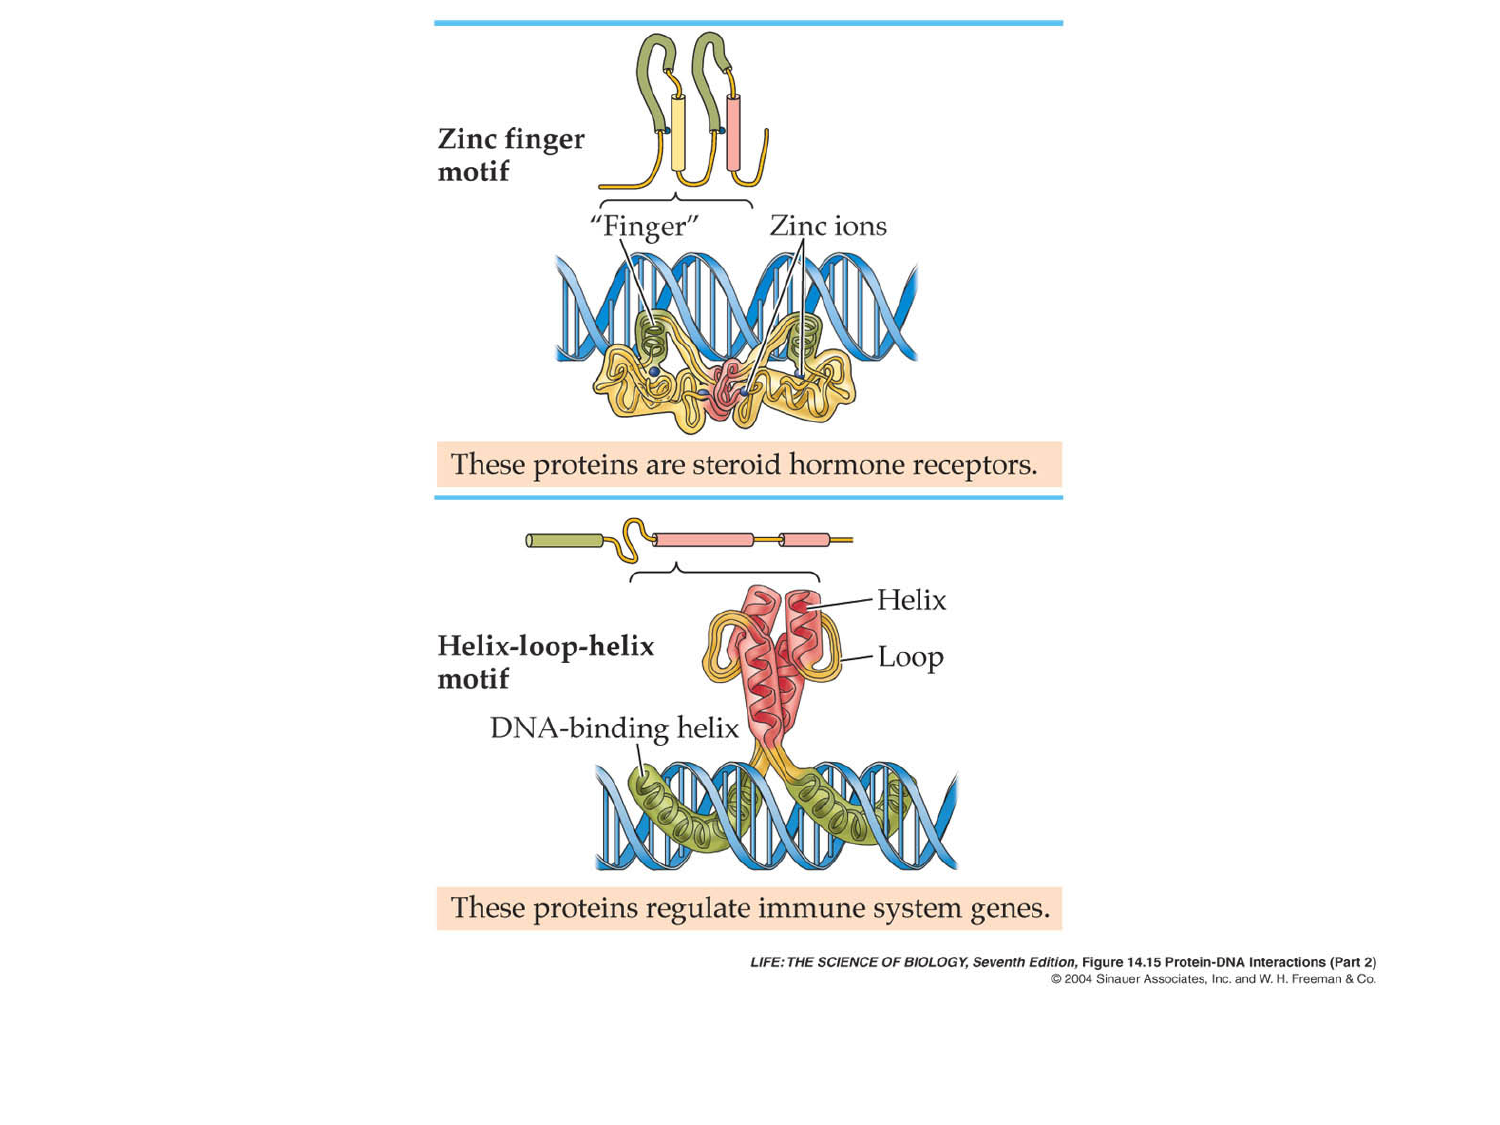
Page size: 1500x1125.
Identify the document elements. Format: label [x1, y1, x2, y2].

picture [64, 0, 1394, 997]
